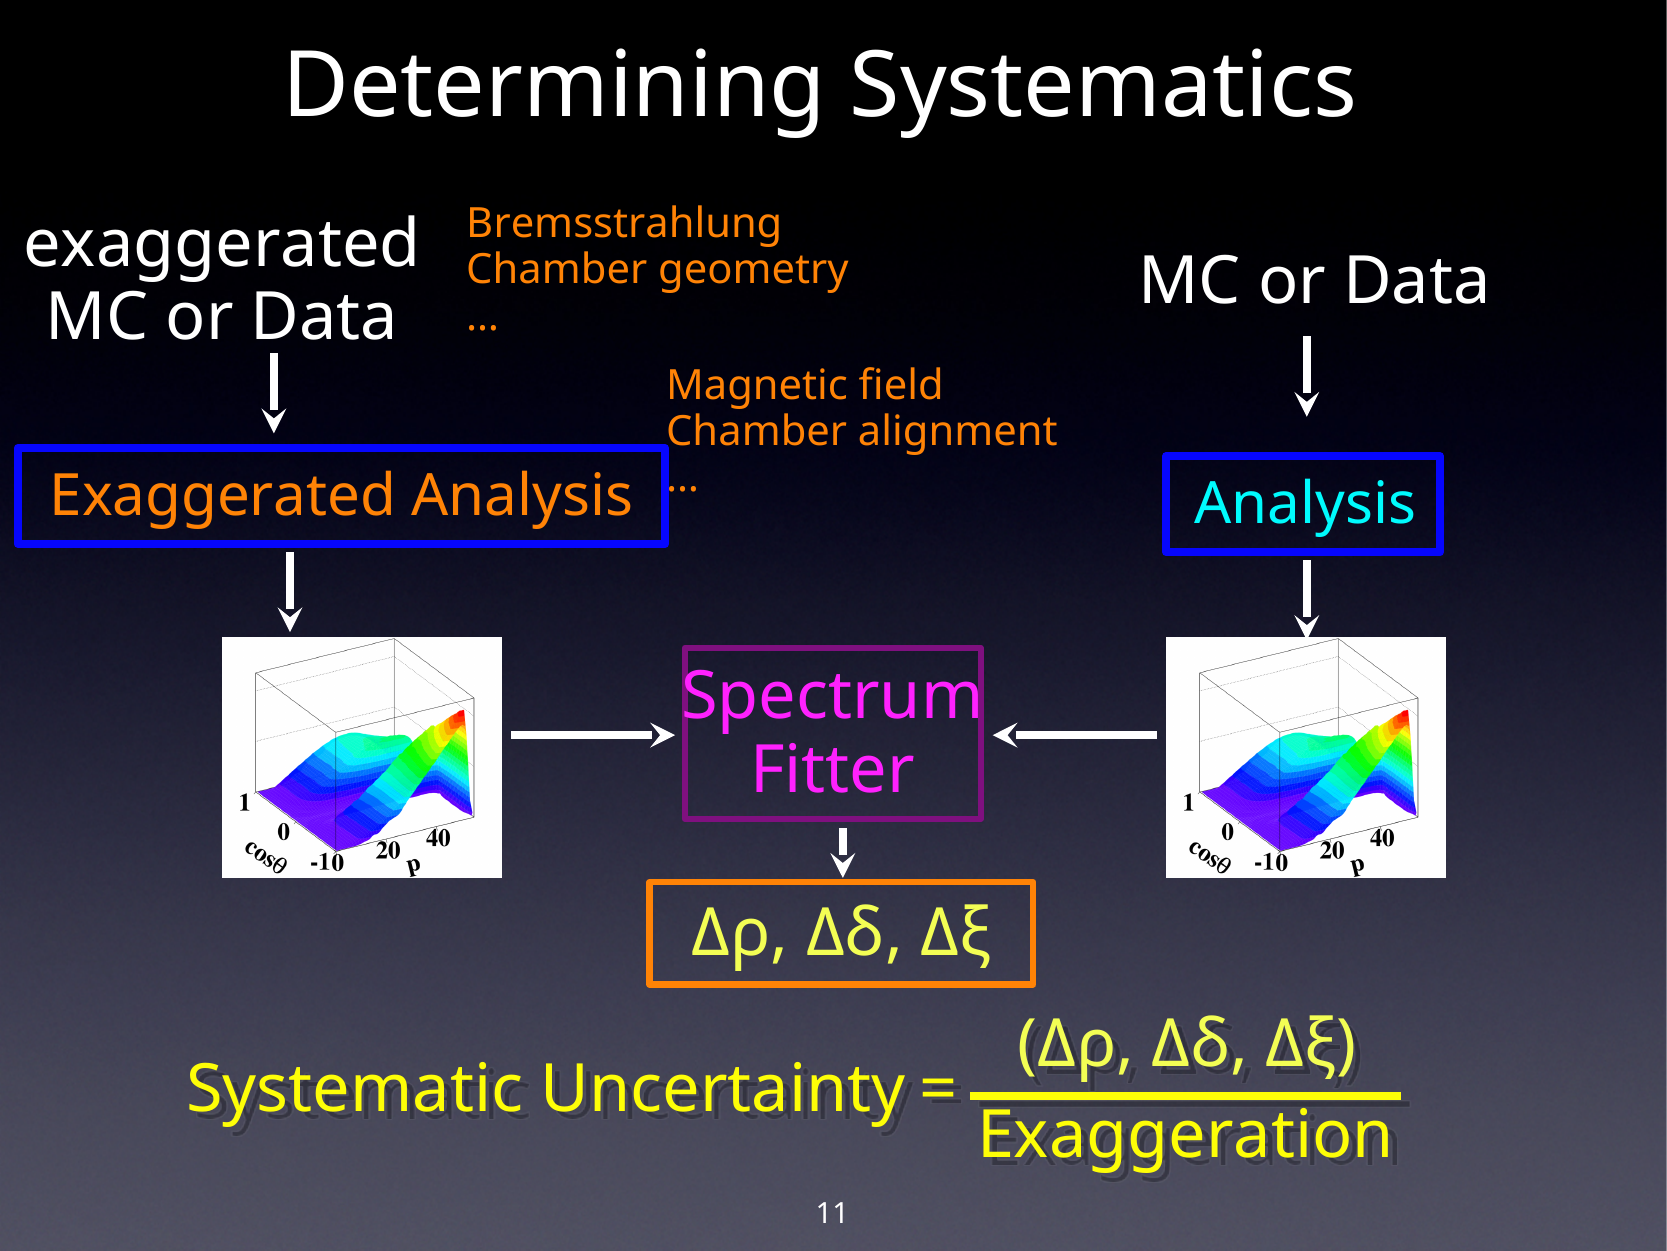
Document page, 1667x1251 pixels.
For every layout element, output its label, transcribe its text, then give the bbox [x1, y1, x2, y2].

text_box (Δρ, Δδ, Δξ) [969, 997, 1405, 1092]
text_box = [906, 1045, 970, 1134]
picture [1425, 460, 1436, 548]
text_box Δρ, Δδ, Δξ [649, 882, 1034, 985]
text_box Spectrum Fitter [684, 647, 981, 819]
text_box exaggerated MC or Data [0, 200, 450, 363]
title Determining Systematics [60, 0, 1580, 173]
text_box Bremsstrahlung Chamber geometry … [466, 165, 932, 375]
text_box Analysis [1186, 456, 1425, 553]
text_box MC or Data [1087, 200, 1542, 363]
text_box Systematic Uncertainty [156, 1045, 906, 1134]
picture [0, 0, 1667, 1251]
picture [1170, 460, 1186, 548]
text_box Magnetic field Chamber alignment … [666, 321, 1183, 542]
text_box Exaggerated Analysis [17, 448, 665, 544]
text_box Exaggeration [973, 1091, 1399, 1180]
